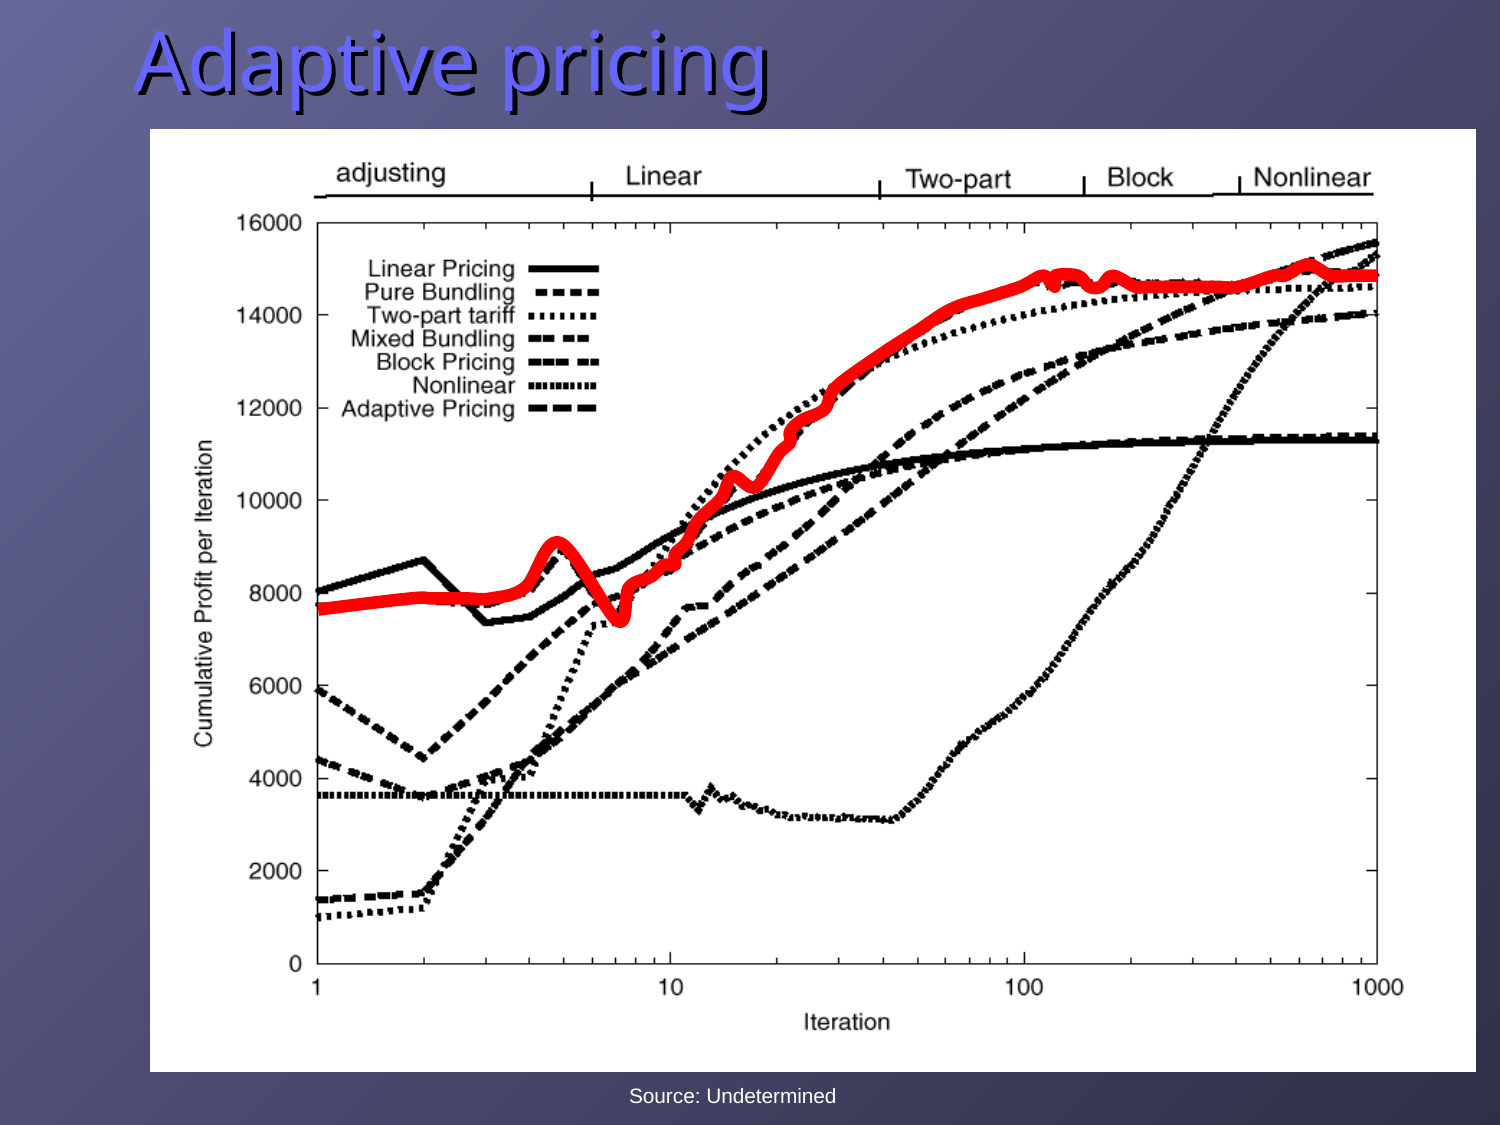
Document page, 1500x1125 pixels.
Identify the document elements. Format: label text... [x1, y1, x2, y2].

picture [150, 129, 1476, 1072]
text_box Source: Undetermined [614, 1074, 852, 1116]
text_box Adaptive pricing [119, 0, 786, 116]
